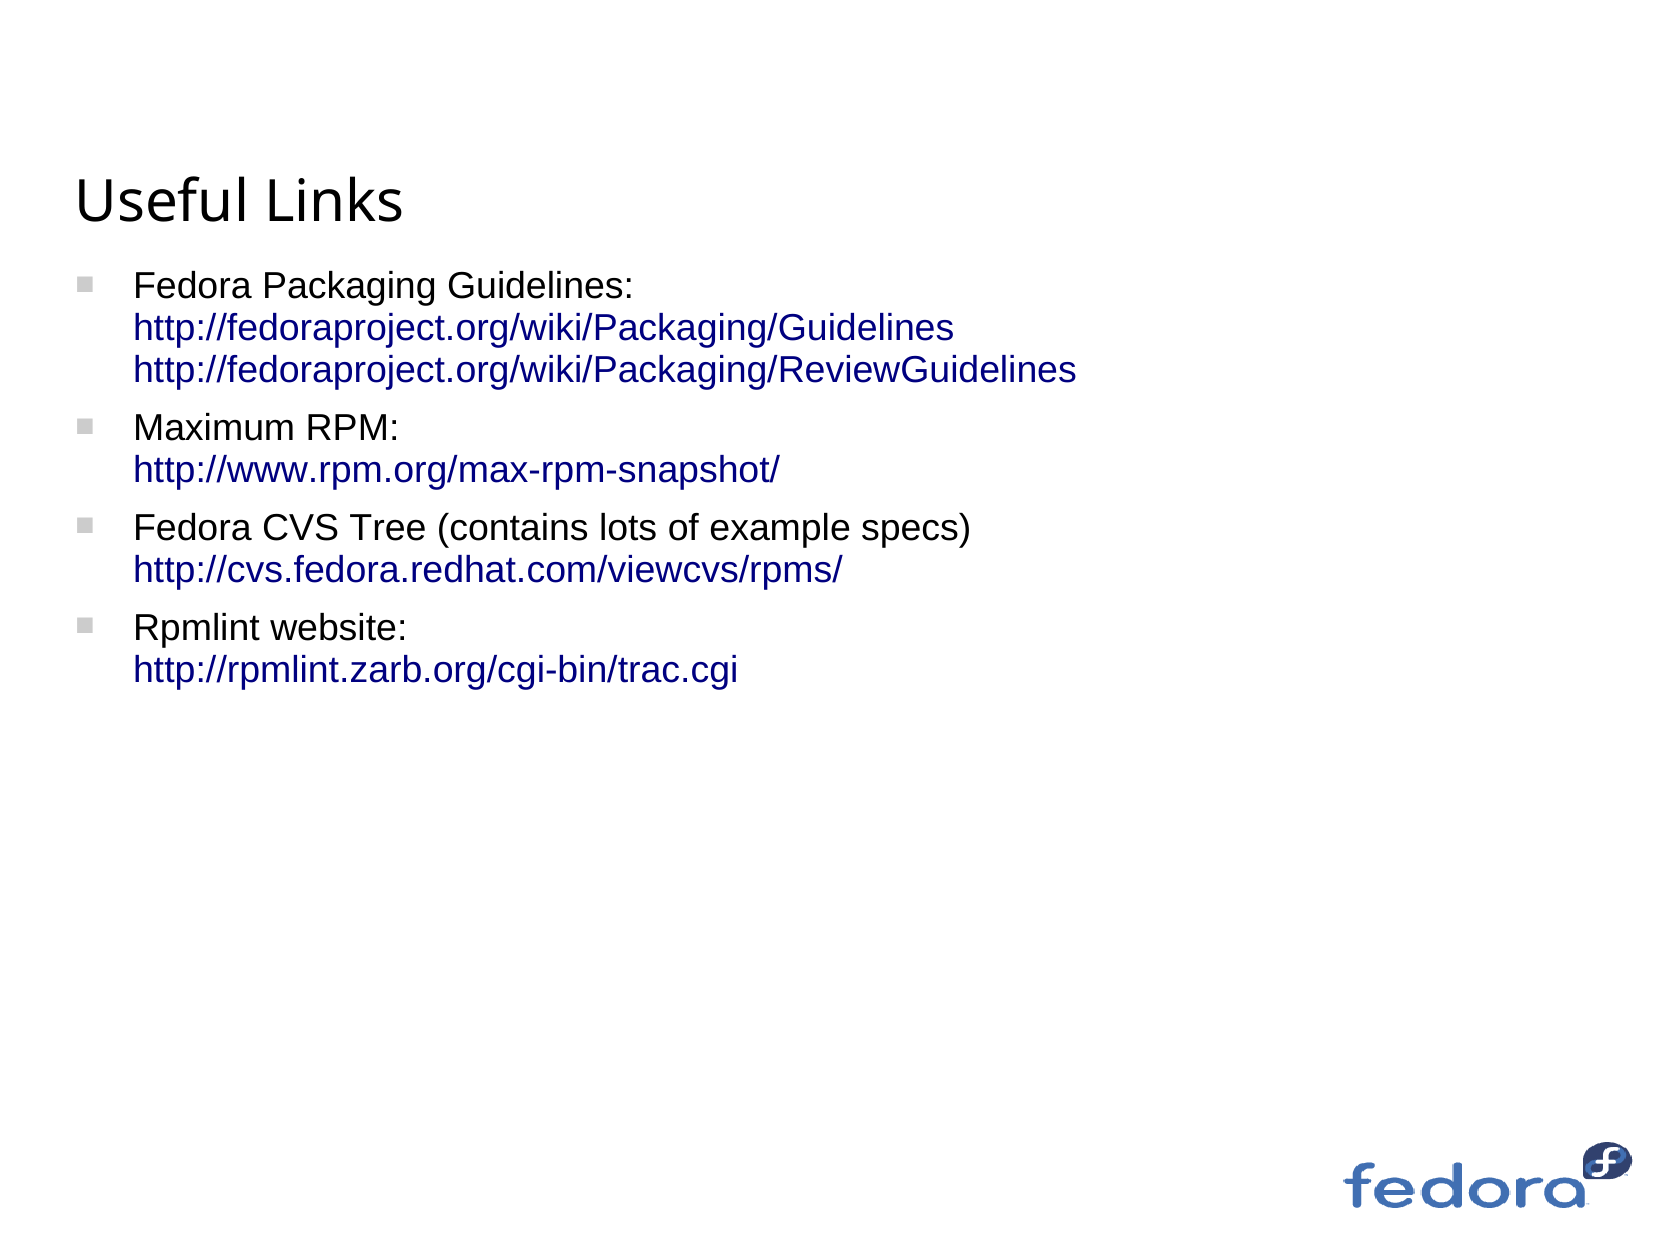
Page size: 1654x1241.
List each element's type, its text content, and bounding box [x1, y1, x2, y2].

picture [1332, 1124, 1651, 1227]
title Useful Links [74, 140, 1506, 259]
list Fedora Packaging Guidelines: http://fedoraproject.org/wiki/Packaging/Guidelines http://fedoraproject.org/wiki/Packaging/ReviewGuidelines Maximum RPM: http://www.rpm.org/max-rpm-snapshot/ Fedora CVS Tree (contains lots of example specs) http://cvs.fedora.redhat.com/viewcvs/rpms/ Rpmlint website: http://rpmlint.zarb.org/cgi-bin/trac.cgi [77, 264, 1500, 1174]
